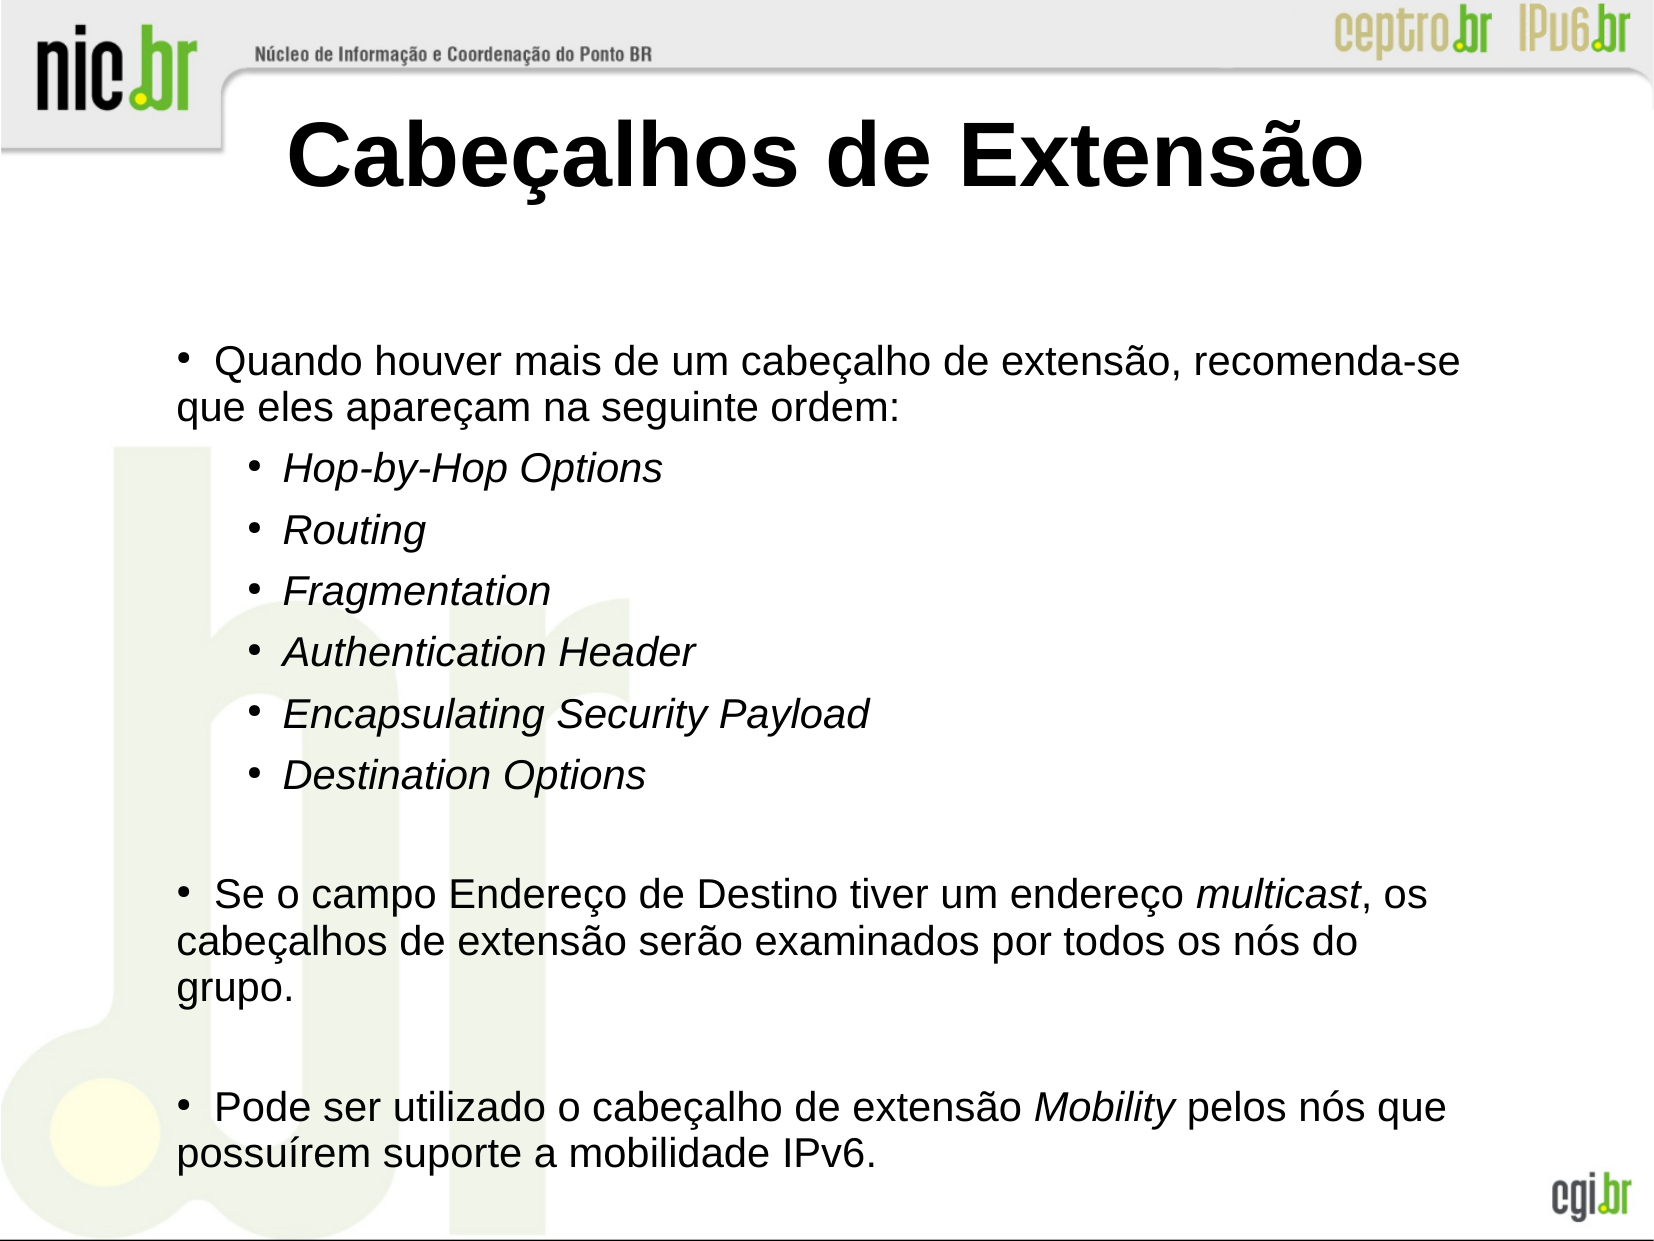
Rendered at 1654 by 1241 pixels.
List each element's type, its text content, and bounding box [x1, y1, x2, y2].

text_box Cabeçalhos de Extensão [88, 97, 1565, 215]
picture [0, 0, 1654, 1241]
text_box Quando houver mais de um cabeçalho de extensão, recomenda-se que eles apareçam na seguinte ordem: Hop-by-Hop Options Routing Fragmentation Authentication Header Encapsulating Security Payload Destination Options Se o campo Endereço de Destino tiver um endereço multicast, os cabeçalhos de extensão serão examinados por todos os nós do grupo. Pode ser utilizado o cabeçalho de extensão Mobility pelos nós que possuírem suporte a mobilidade IPv6. [161, 330, 1493, 384]
